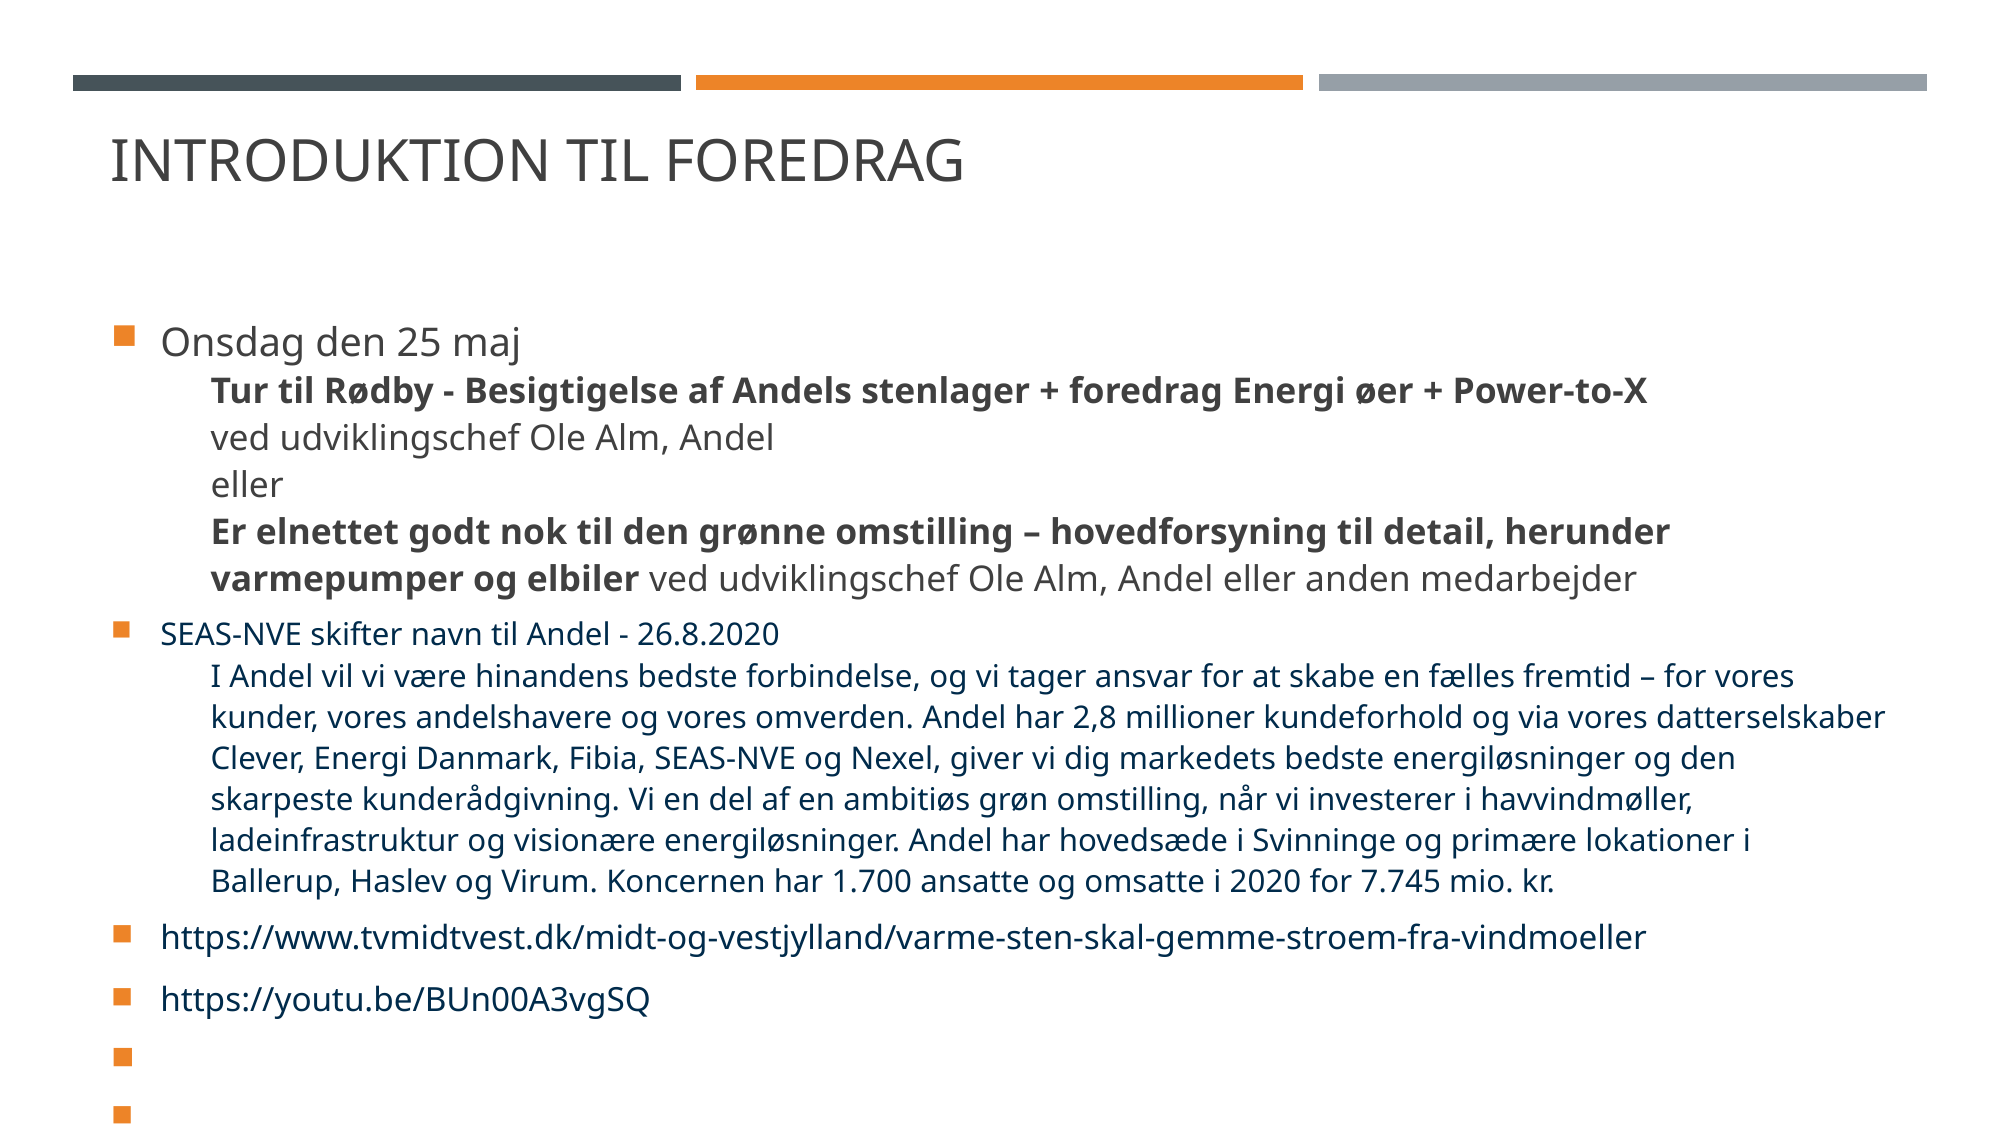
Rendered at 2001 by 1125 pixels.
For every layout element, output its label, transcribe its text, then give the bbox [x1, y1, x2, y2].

list Onsdag den 25 maj Tur til Rødby - Besigtigelse af Andels stenlager + foredrag Energi øer + Power-to-X ved udviklingschef Ole Alm, Andel eller Er elnettet godt nok til den grønne omstilling – hovedforsyning til detail, herunder varmepumper og elbiler ved udviklingschef Ole Alm, Andel eller anden medarbejder SEAS-NVE skifter navn til Andel - 26.8.2020 I Andel vil vi være hinandens bedste forbindelse, og vi tager ansvar for at skabe en fælles fremtid – for vores kunder, vores andelshavere og vores omverden. Andel har 2,8 millioner kundeforhold og via vores datterselskaber Clever, Energi Danmark, Fibia, SEAS-NVE og Nexel, giver vi dig markedets bedste energiløsninger og den skarpeste kunderådgivning. Vi en del af en ambitiøs grøn omstilling, når vi investerer i havvindmøller, ladeinfrastruktur og visionære energiløsninger. Andel har hovedsæde i Svinninge og primære lokationer i Ballerup, Haslev og Virum. Koncernen har 1.700 ansatte og omsatte i 2020 for 7.745 mio. kr. https://www.tvmidtvest.dk/midt-og-vestjylland/varme-sten-skal-gemme-stroem-fra-vindmoeller https://youtu.be/BUn00A3vgSQ [95, 304, 1905, 1034]
title Introduktion til foredrag [95, 115, 1905, 192]
